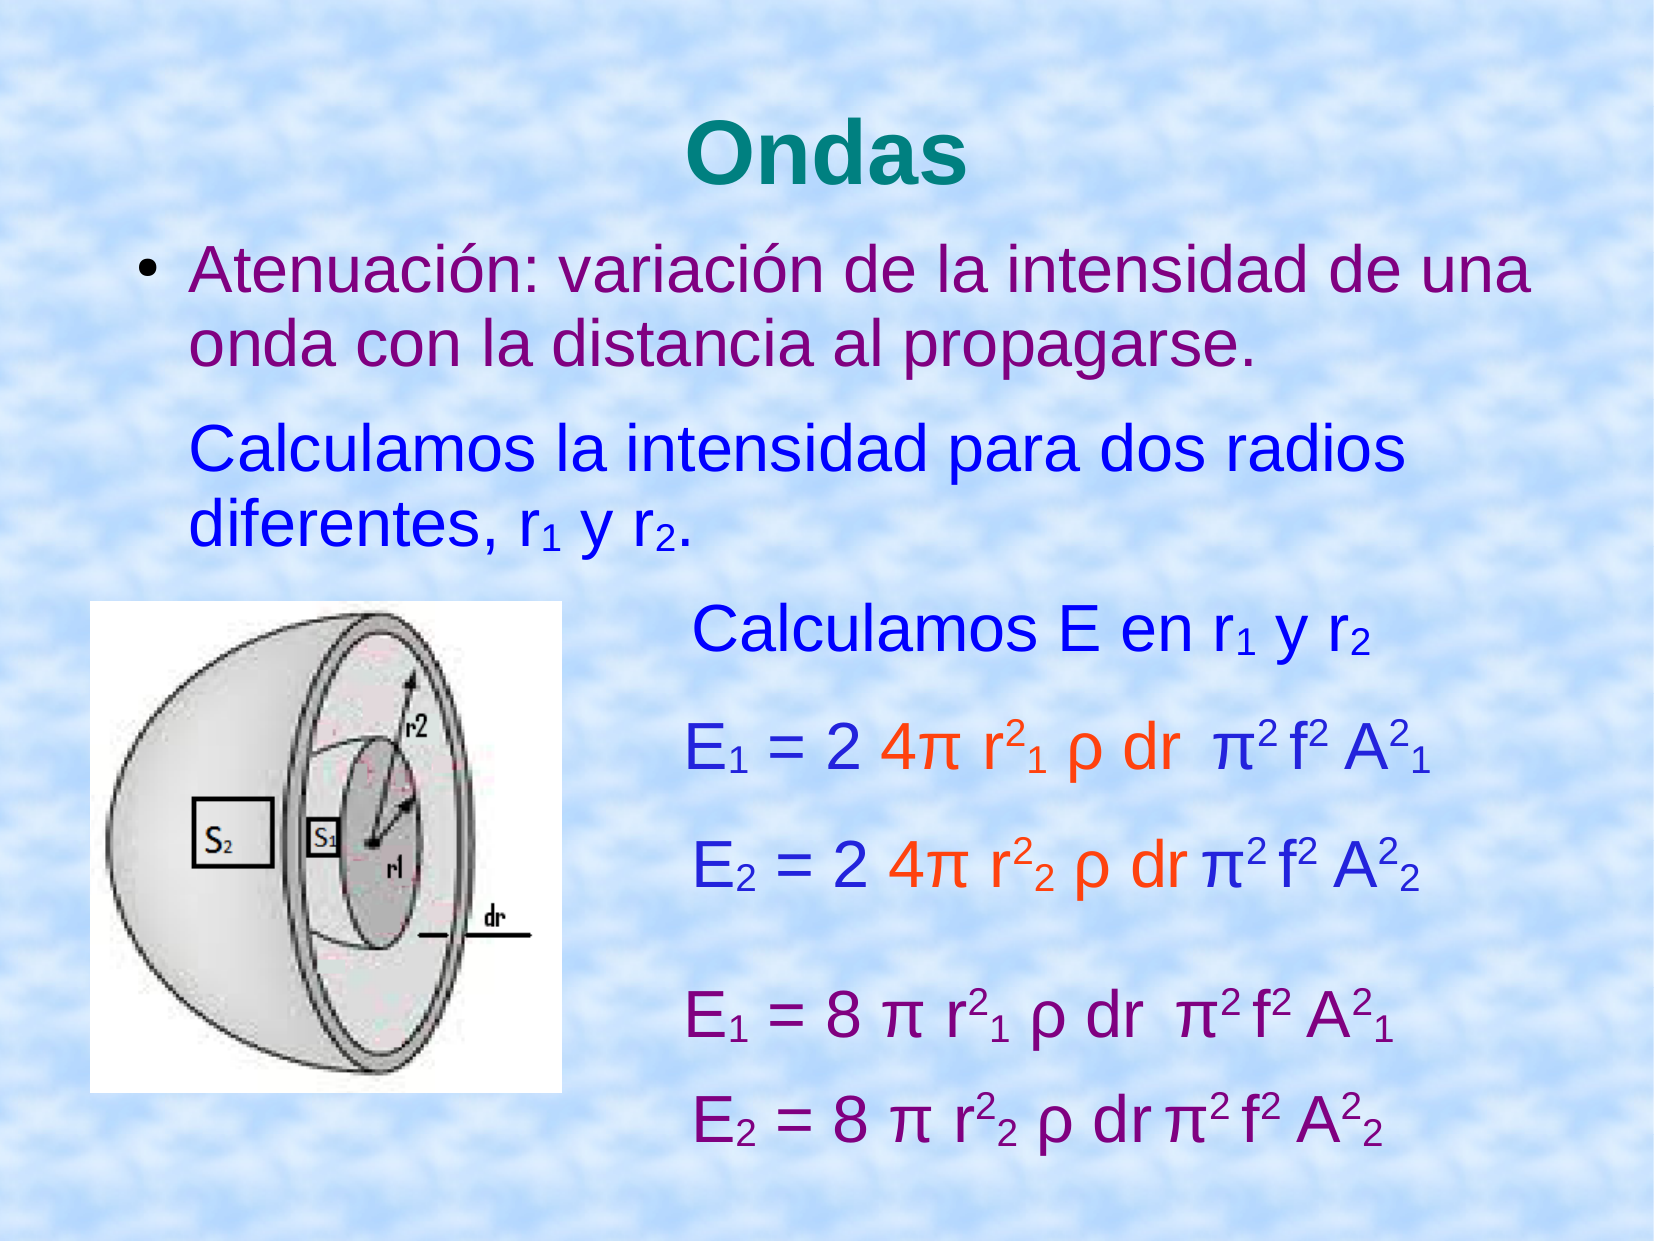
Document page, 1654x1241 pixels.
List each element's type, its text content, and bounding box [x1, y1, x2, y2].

text_box E2 = 8 π r22 ρ dr π2 f2 A22 [620, 1081, 1506, 1182]
text_box E1 = 2 4π r21 ρ dr π2 f2 A21 [612, 708, 1477, 913]
text_box E1 = 8 π r21 ρ dr π2 f2 A21 [612, 977, 1477, 1077]
text_box Calculamos E en r1 y r2 [620, 590, 1477, 688]
list Atenuación: variación de la intensidad de una onda con la distancia al propagarse. [118, 231, 1565, 411]
list Atenuación: variación de la intensidad de una onda con la distancia al propagarse. [118, 583, 1565, 1051]
picture [0, 0, 1654, 1241]
title Ondas [82, 49, 1571, 257]
text_box E2 = 2 4π r22 ρ dr π2 f2 A22 [620, 826, 1506, 927]
text_box Calculamos la intensidad para dos radios diferentes, r1 y r2. [118, 411, 1565, 583]
